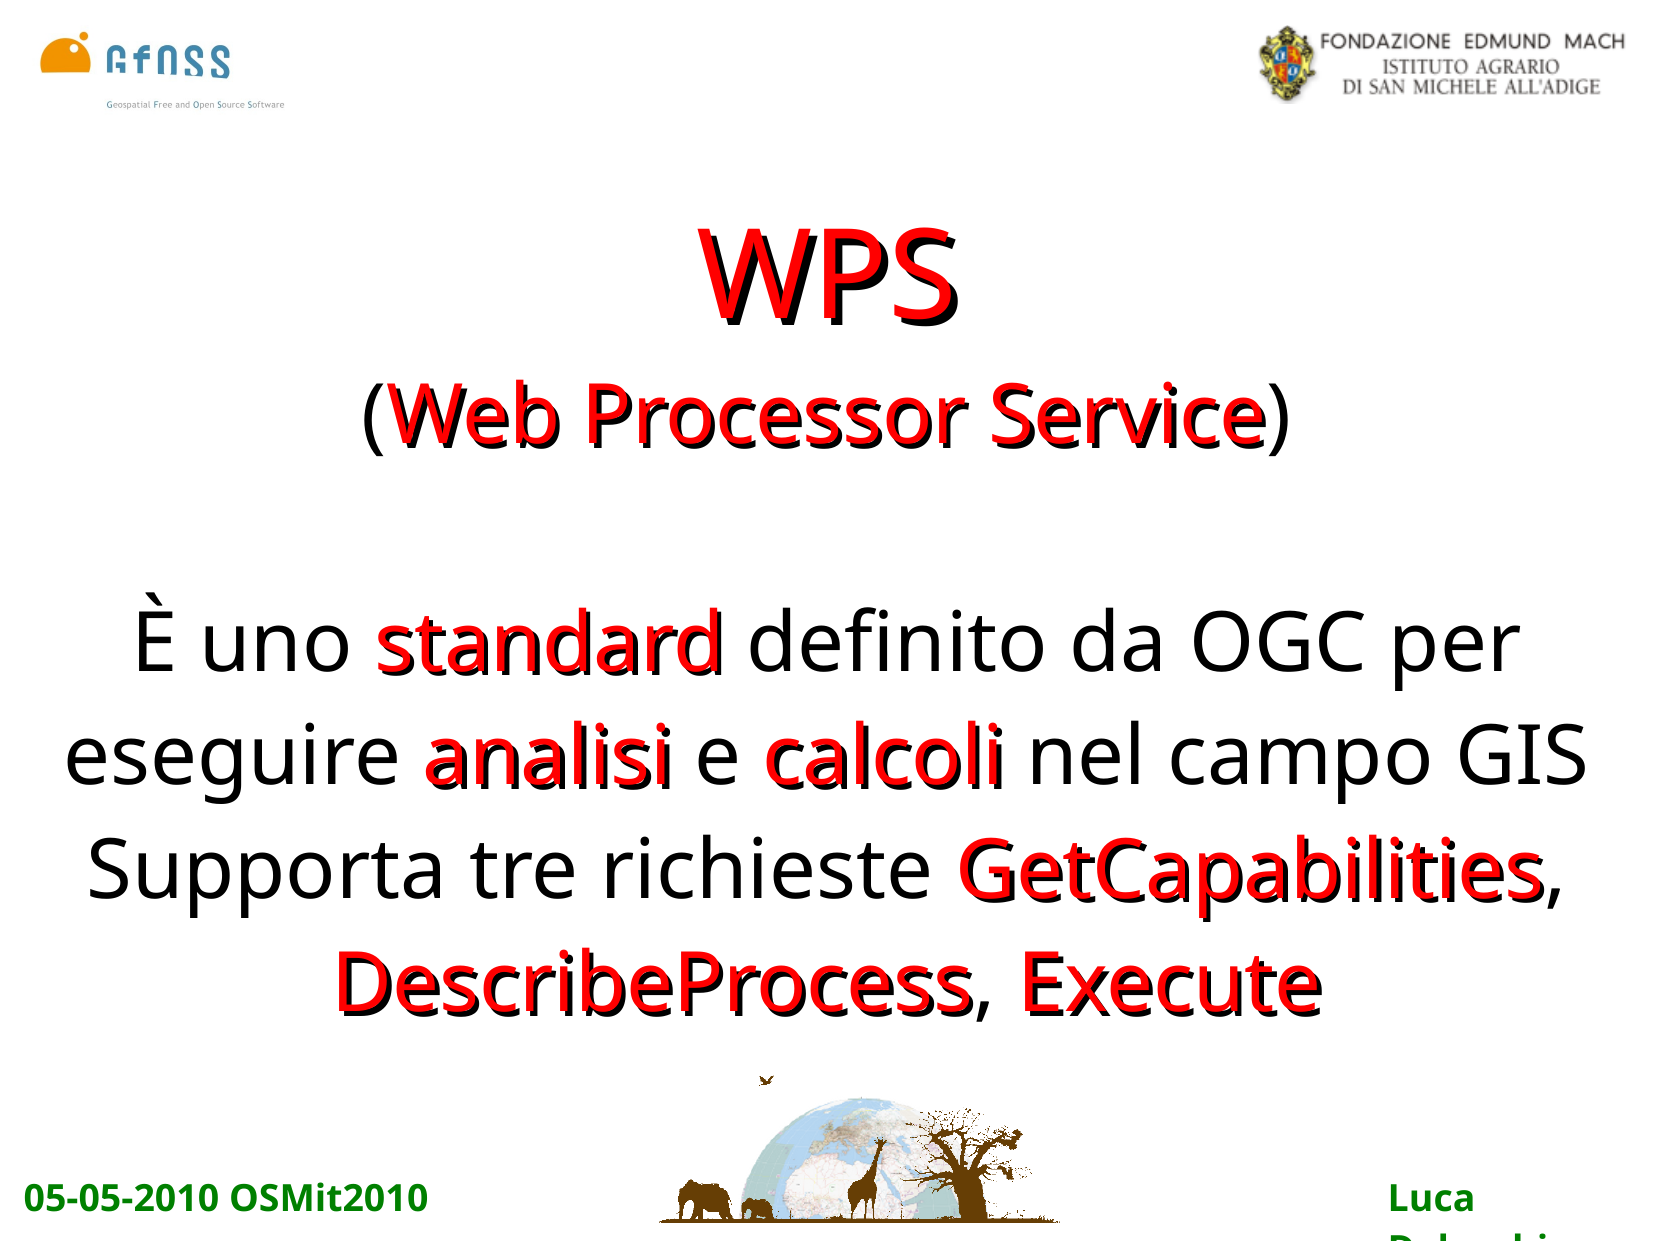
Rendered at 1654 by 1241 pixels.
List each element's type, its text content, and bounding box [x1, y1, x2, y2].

text_box WPS (Web Processor Service) È uno standard definito da OGC per eseguire analisi e calcoli nel campo GIS Supporta tre richieste GetCapabilities, DescribeProcess, Execute [0, 177, 1654, 942]
picture [1257, 25, 1627, 104]
picture [655, 1057, 1069, 1223]
picture [29, 25, 296, 119]
